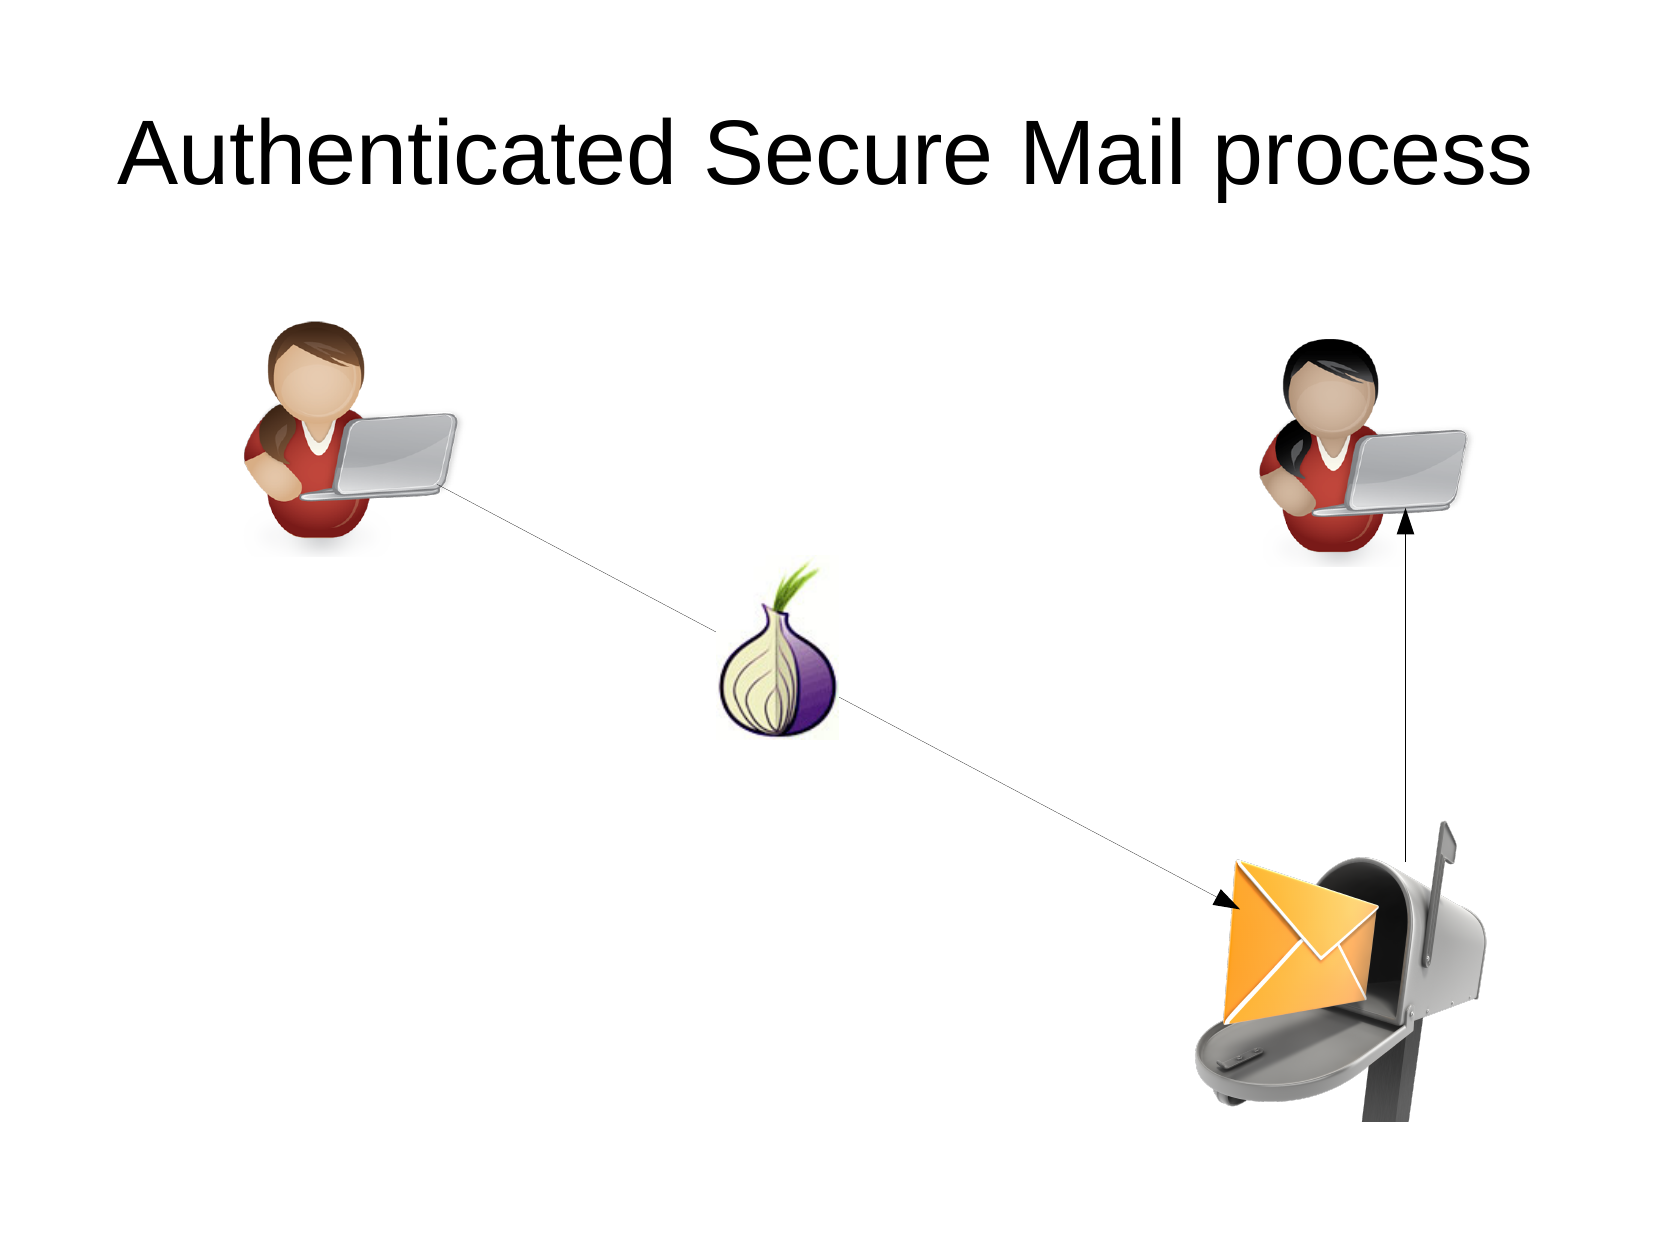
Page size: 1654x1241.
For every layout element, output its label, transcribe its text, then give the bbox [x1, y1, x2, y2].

picture [224, 307, 473, 557]
picture [1167, 810, 1524, 1123]
title Authenticated Secure Mail process [82, 49, 1571, 257]
picture [1240, 325, 1477, 567]
picture [716, 555, 839, 740]
